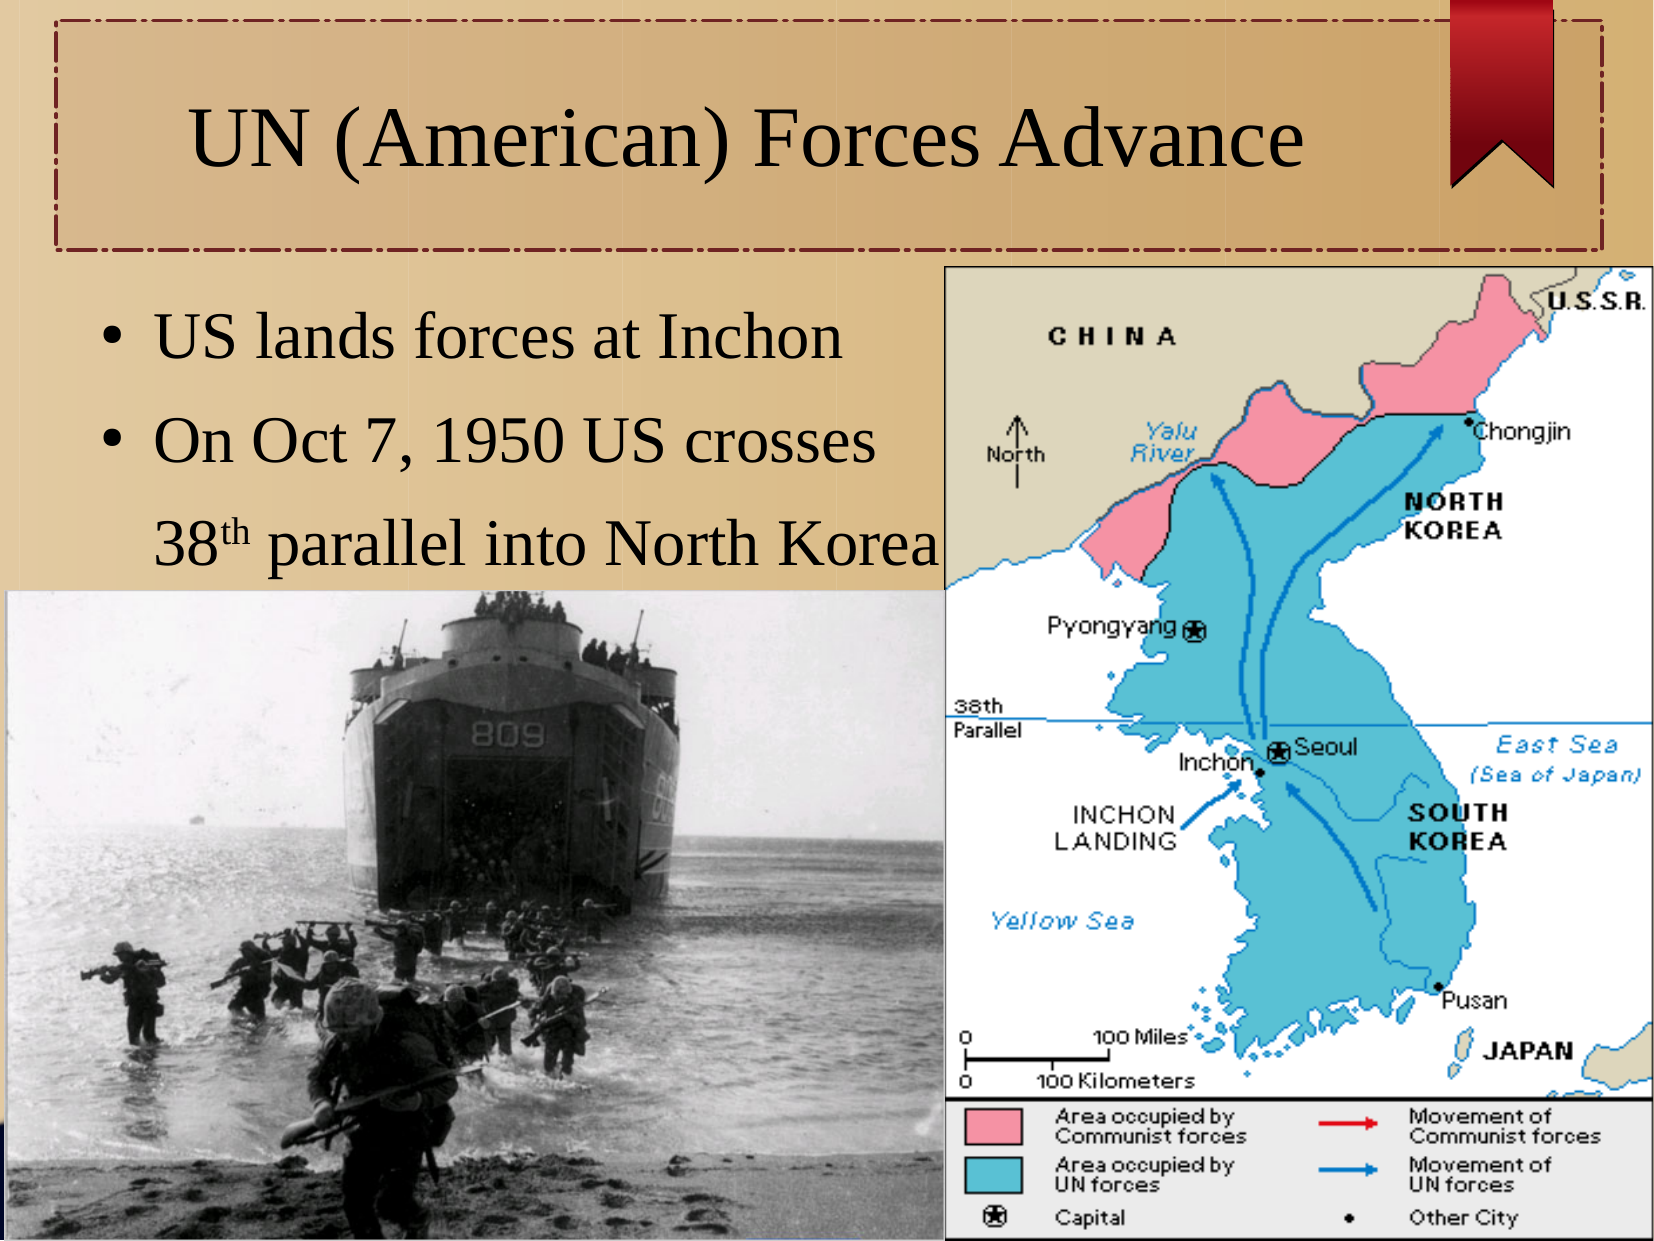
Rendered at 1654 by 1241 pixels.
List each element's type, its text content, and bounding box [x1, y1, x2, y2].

list US lands forces at Inchon On Oct 7, 1950 US crosses 38th parallel into North Korea [82, 299, 944, 590]
picture [4, 266, 1654, 1241]
title UN (American) Forces Advance [82, 47, 1412, 229]
